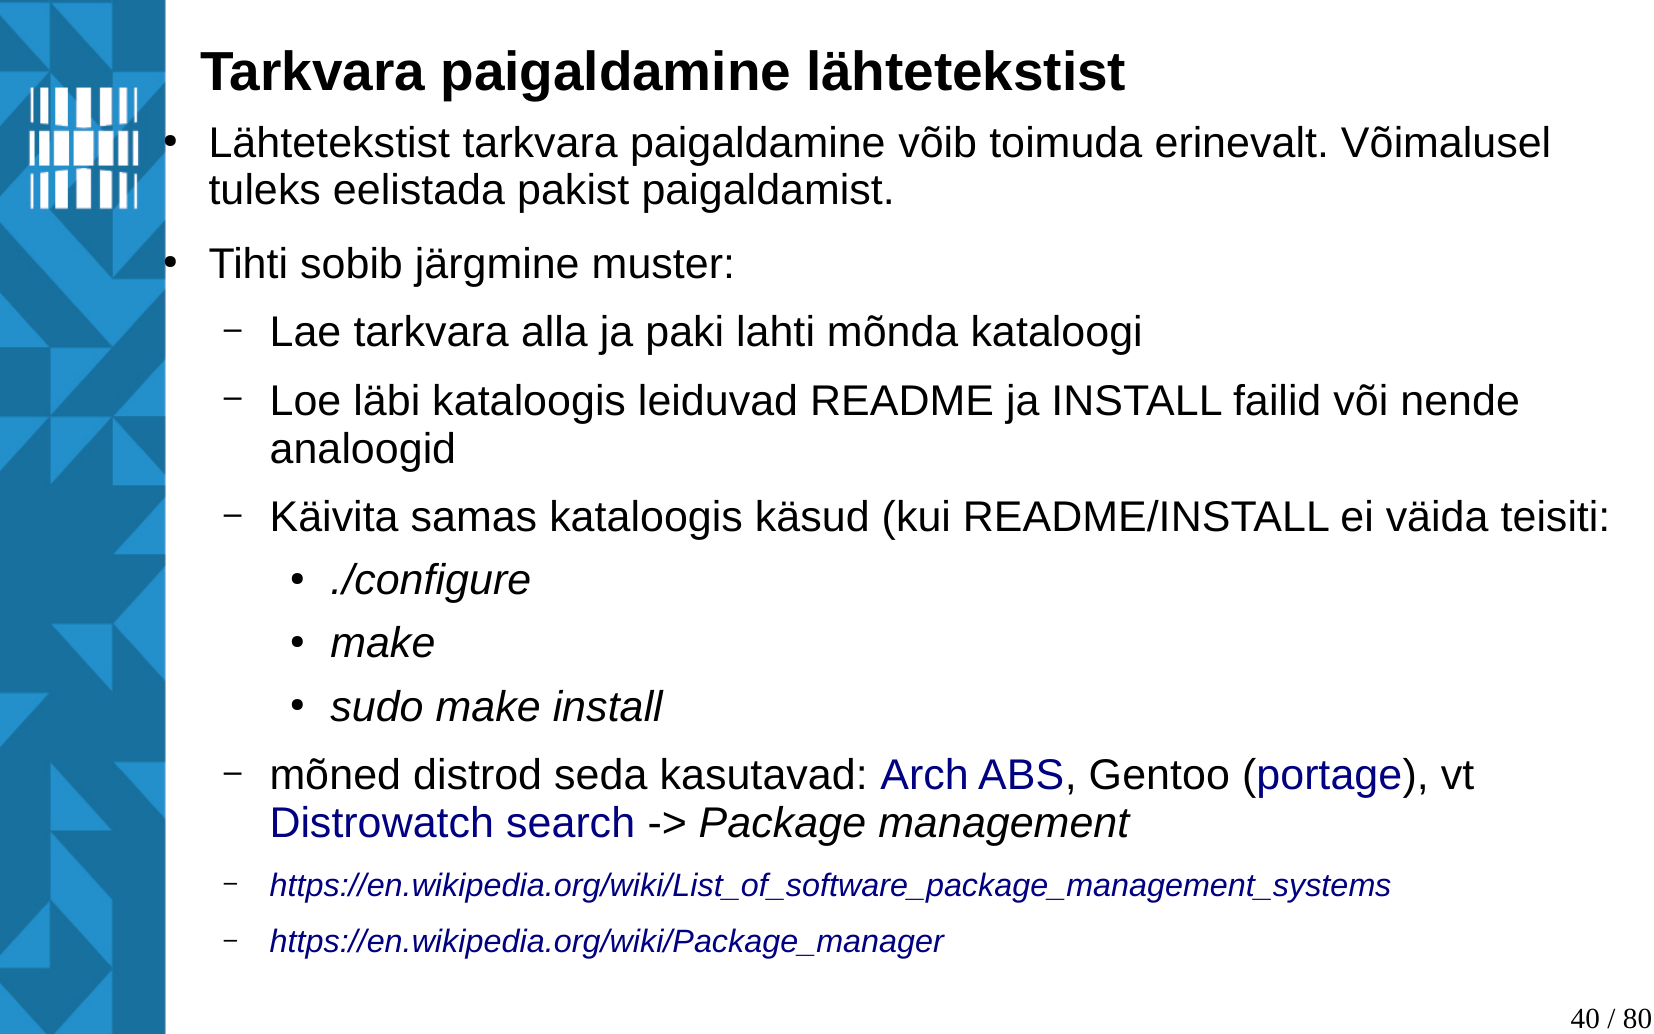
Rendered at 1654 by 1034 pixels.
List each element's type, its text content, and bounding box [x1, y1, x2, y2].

title Tarkvara paigaldamine lähtetekstist [200, 24, 1565, 118]
list Lähtetekstist tarkvara paigaldamine võib toimuda erinevalt. Võimalusel tuleks eelistada pakist paigaldamist. Tihti sobib järgmine muster: Lae tarkvara alla ja paki lahti mõnda kataloogi Loe läbi kataloogis leiduvad README ja INSTALL failid või nende analoogid Käivita samas kataloogis käsud (kui README/INSTALL ei väida teisiti: ./configure make sudo make install mõned distrod seda kasutavad: Arch ABS, Gentoo (portage), vt Distrowatch search -> Package management https://en.wikipedia.org/wiki/List_of_software_package_management_systems https://en.wikipedia.org/wiki/Package_manager [147, 118, 1625, 975]
